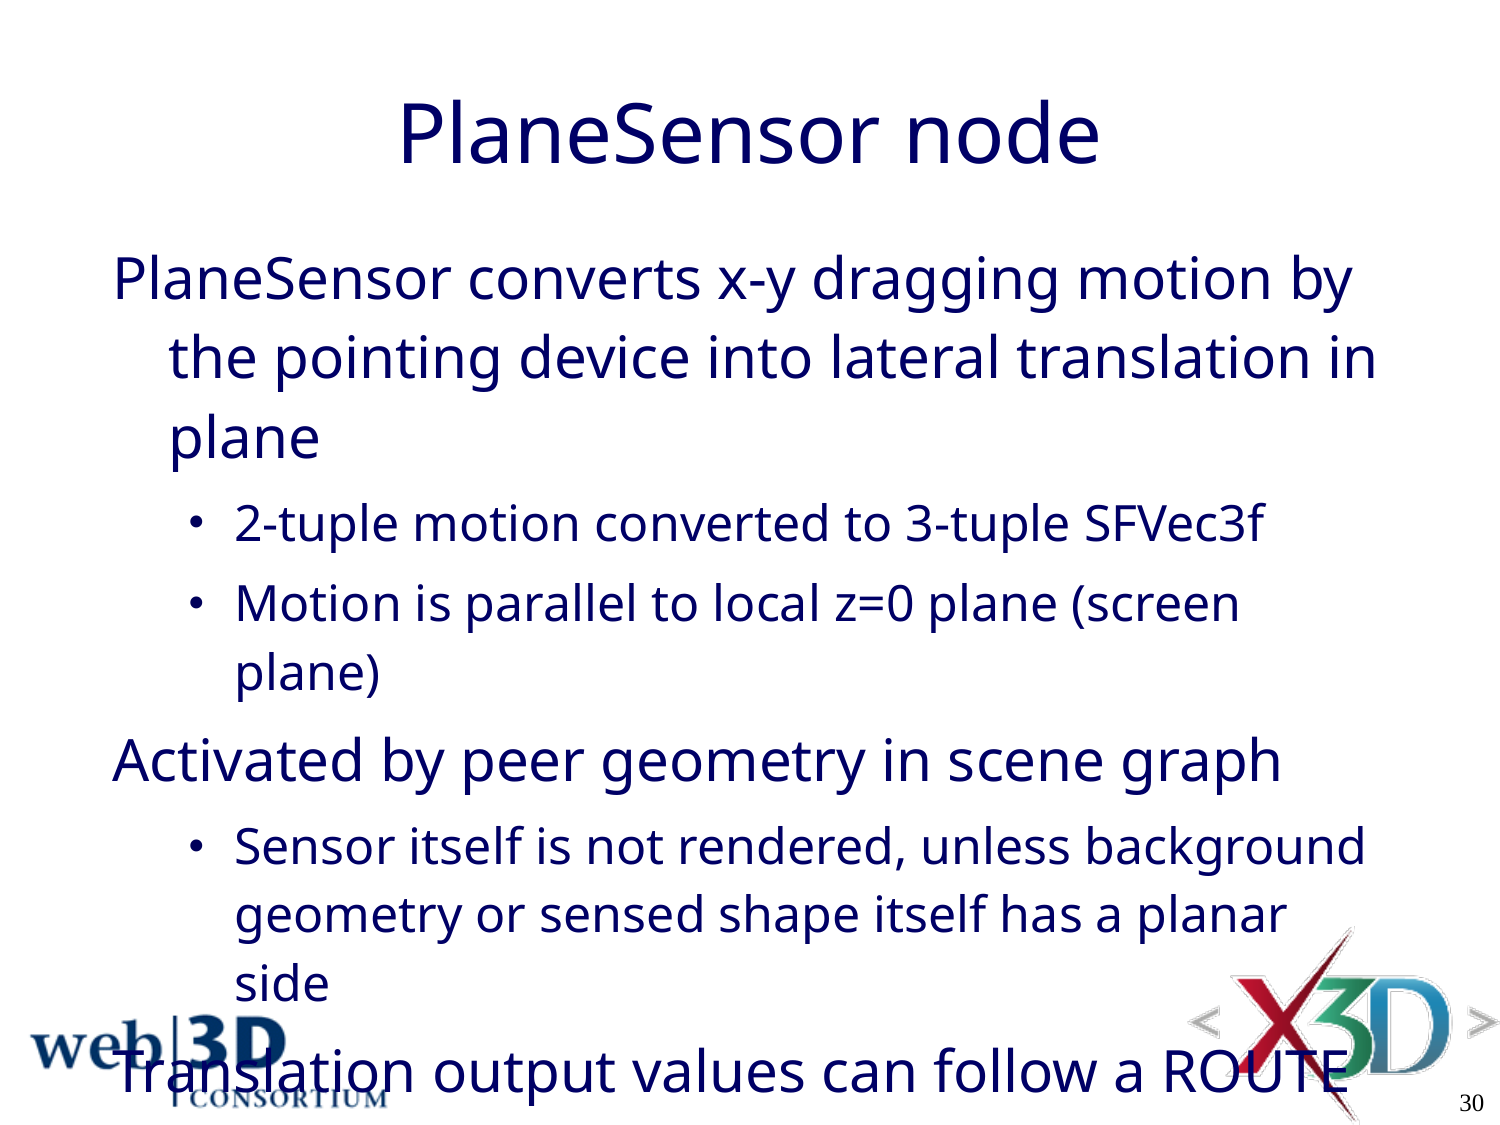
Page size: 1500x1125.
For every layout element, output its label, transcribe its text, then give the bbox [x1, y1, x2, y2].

picture [12, 998, 413, 1118]
picture [1187, 926, 1500, 1125]
title PlaneSensor node [112, 37, 1388, 226]
list PlaneSensor converts x-y dragging motion by the pointing device into lateral translation in plane 2-tuple motion converted to 3-tuple SFVec3f Motion is parallel to local z=0 plane (screen plane) Activated by peer geometry in scene graph Sensor itself is not rendered, unless background geometry or sensed shape itself has a planar side Translation output values can follow a ROUTE connection to parent Transform translation Or connect to another SFVec3f field elsewhere [112, 237, 1388, 986]
